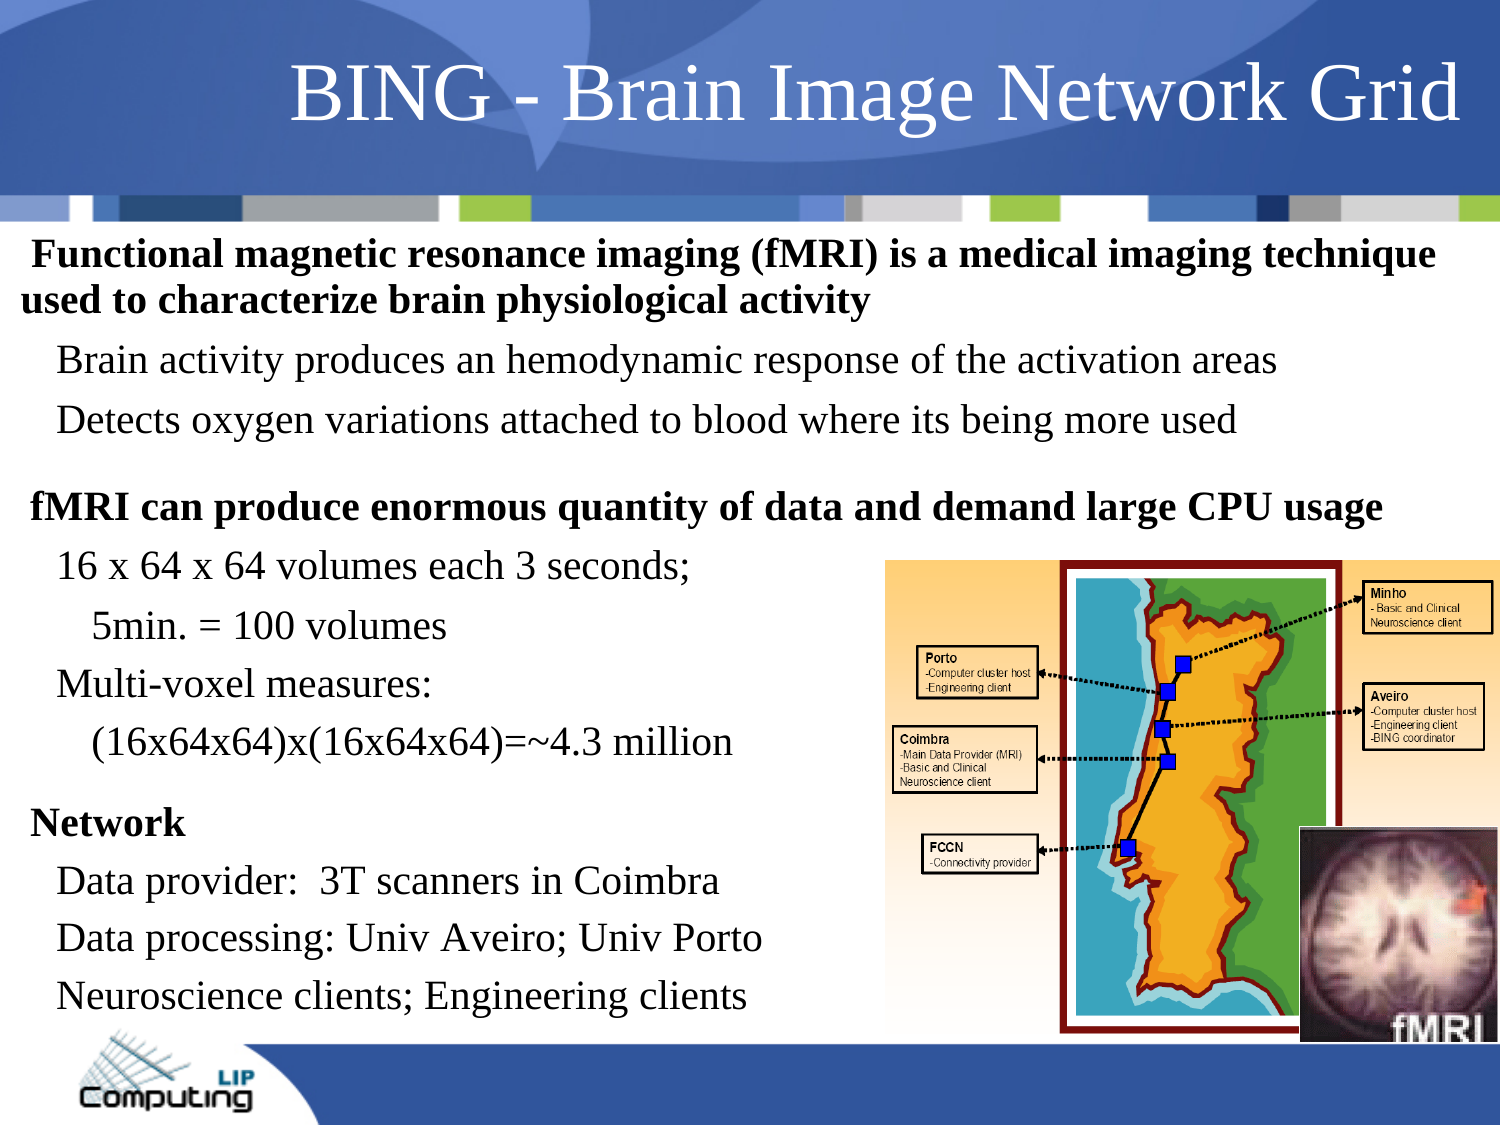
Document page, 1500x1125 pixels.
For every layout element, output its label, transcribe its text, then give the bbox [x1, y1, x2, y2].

picture [0, 0, 1500, 1125]
text_box BING - Brain Image Network Grid [5, 260, 1500, 287]
text_box Functional magnetic resonance imaging (fMRI) is a medical imaging technique used to characterize brain physiological activity Brain activity produces an hemodynamic response of the activation areas Detects oxygen variations attached to blood where its being more used fMRI can produce enormous quantity of data and demand large CPU usage 16 x 64 x 64 volumes each 3 seconds; 5min. = 100 volumes Multi-voxel measures: (16x64x64)x(16x64x64)=~4.3 million Network Data provider: 3T scanners in Coimbra Data processing: Univ Aveiro; Univ Porto Neuroscience clients; Engineering clients [5, 222, 1500, 260]
text_box BING - Brain Image Network Grid [59, 29, 1477, 36]
